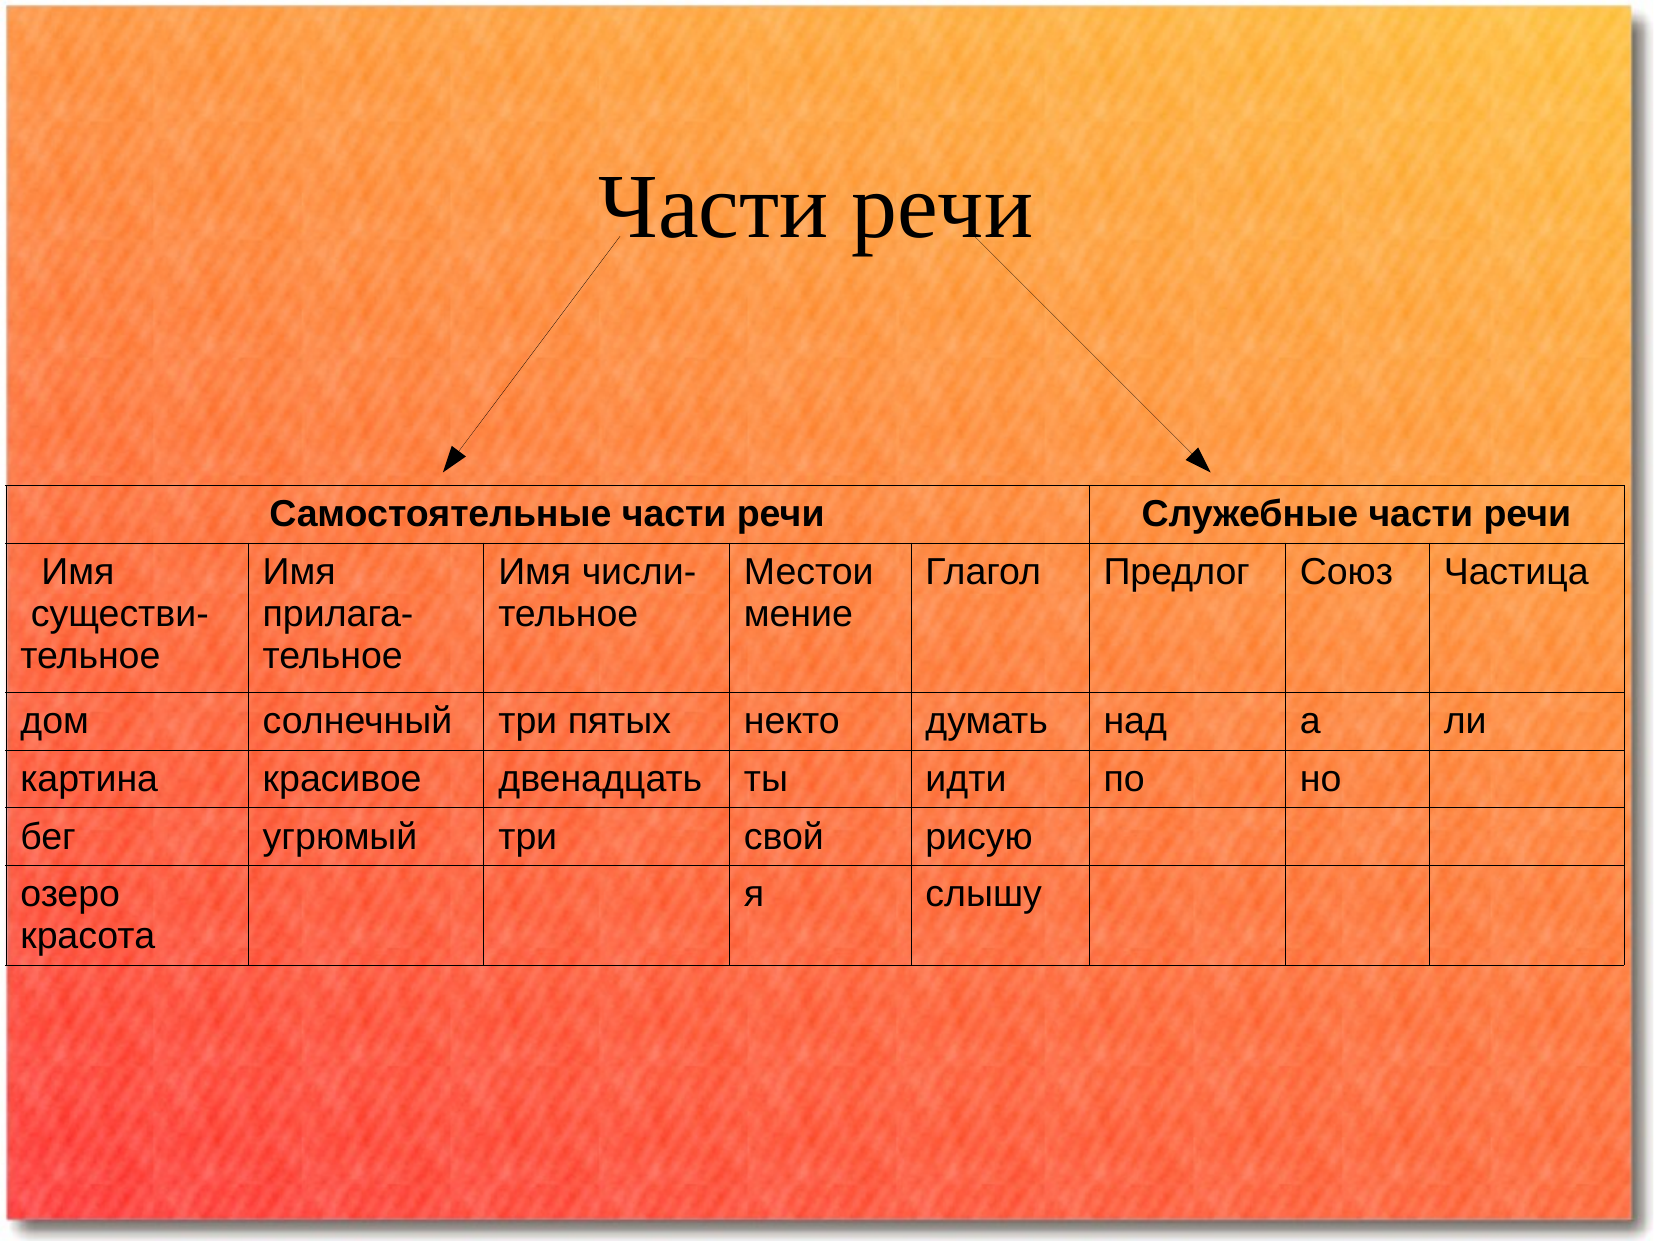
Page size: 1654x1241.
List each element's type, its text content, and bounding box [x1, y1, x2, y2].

table_cell [484, 866, 729, 965]
table_cell Имя существи- тельное [7, 544, 248, 692]
table_cell по [1090, 751, 1285, 807]
table_cell двенадцать [484, 751, 729, 807]
table_cell [1430, 866, 1624, 965]
table_cell рисую [912, 808, 1089, 865]
table_cell [249, 866, 483, 965]
table_cell озеро красота [7, 866, 248, 965]
table_cell а [1286, 693, 1429, 750]
table_cell [1090, 808, 1285, 865]
table_cell [1430, 751, 1624, 807]
table_cell некто [730, 693, 911, 750]
table_header Самостоятельные части речи [7, 486, 1089, 543]
table_cell дом [7, 693, 248, 750]
table_cell я [730, 866, 911, 965]
table_cell три пятых [484, 693, 729, 750]
picture [0, 0, 1654, 1241]
table_cell слышу [912, 866, 1089, 965]
table_cell [1286, 808, 1429, 865]
table_cell Союз [1286, 544, 1429, 692]
table_cell [1286, 866, 1429, 965]
table_cell [1090, 866, 1285, 965]
table_cell картина [7, 751, 248, 807]
table_cell над [1090, 693, 1285, 750]
table_cell думать [912, 693, 1089, 750]
table_cell Предлог [1090, 544, 1285, 692]
table_cell солнечный [249, 693, 483, 750]
table_cell ты [730, 751, 911, 807]
table_cell Имя числи-тельное [484, 544, 729, 692]
table_cell Местоимение [730, 544, 911, 692]
title Части речи [121, 110, 1534, 303]
table_cell свой [730, 808, 911, 865]
table_cell Частица [1430, 544, 1624, 692]
table_cell угрюмый [249, 808, 483, 865]
table_cell три [484, 808, 729, 865]
table_cell Глагол [912, 544, 1089, 692]
table_cell [1430, 808, 1624, 865]
table_cell бег [7, 808, 248, 865]
table_cell но [1286, 751, 1429, 807]
table_cell идти [912, 751, 1089, 807]
table_header Служебные части речи [1090, 486, 1624, 543]
table_cell Имя прилага-тельное [249, 544, 483, 692]
table_cell красивое [249, 751, 483, 807]
table_cell ли [1430, 693, 1624, 750]
